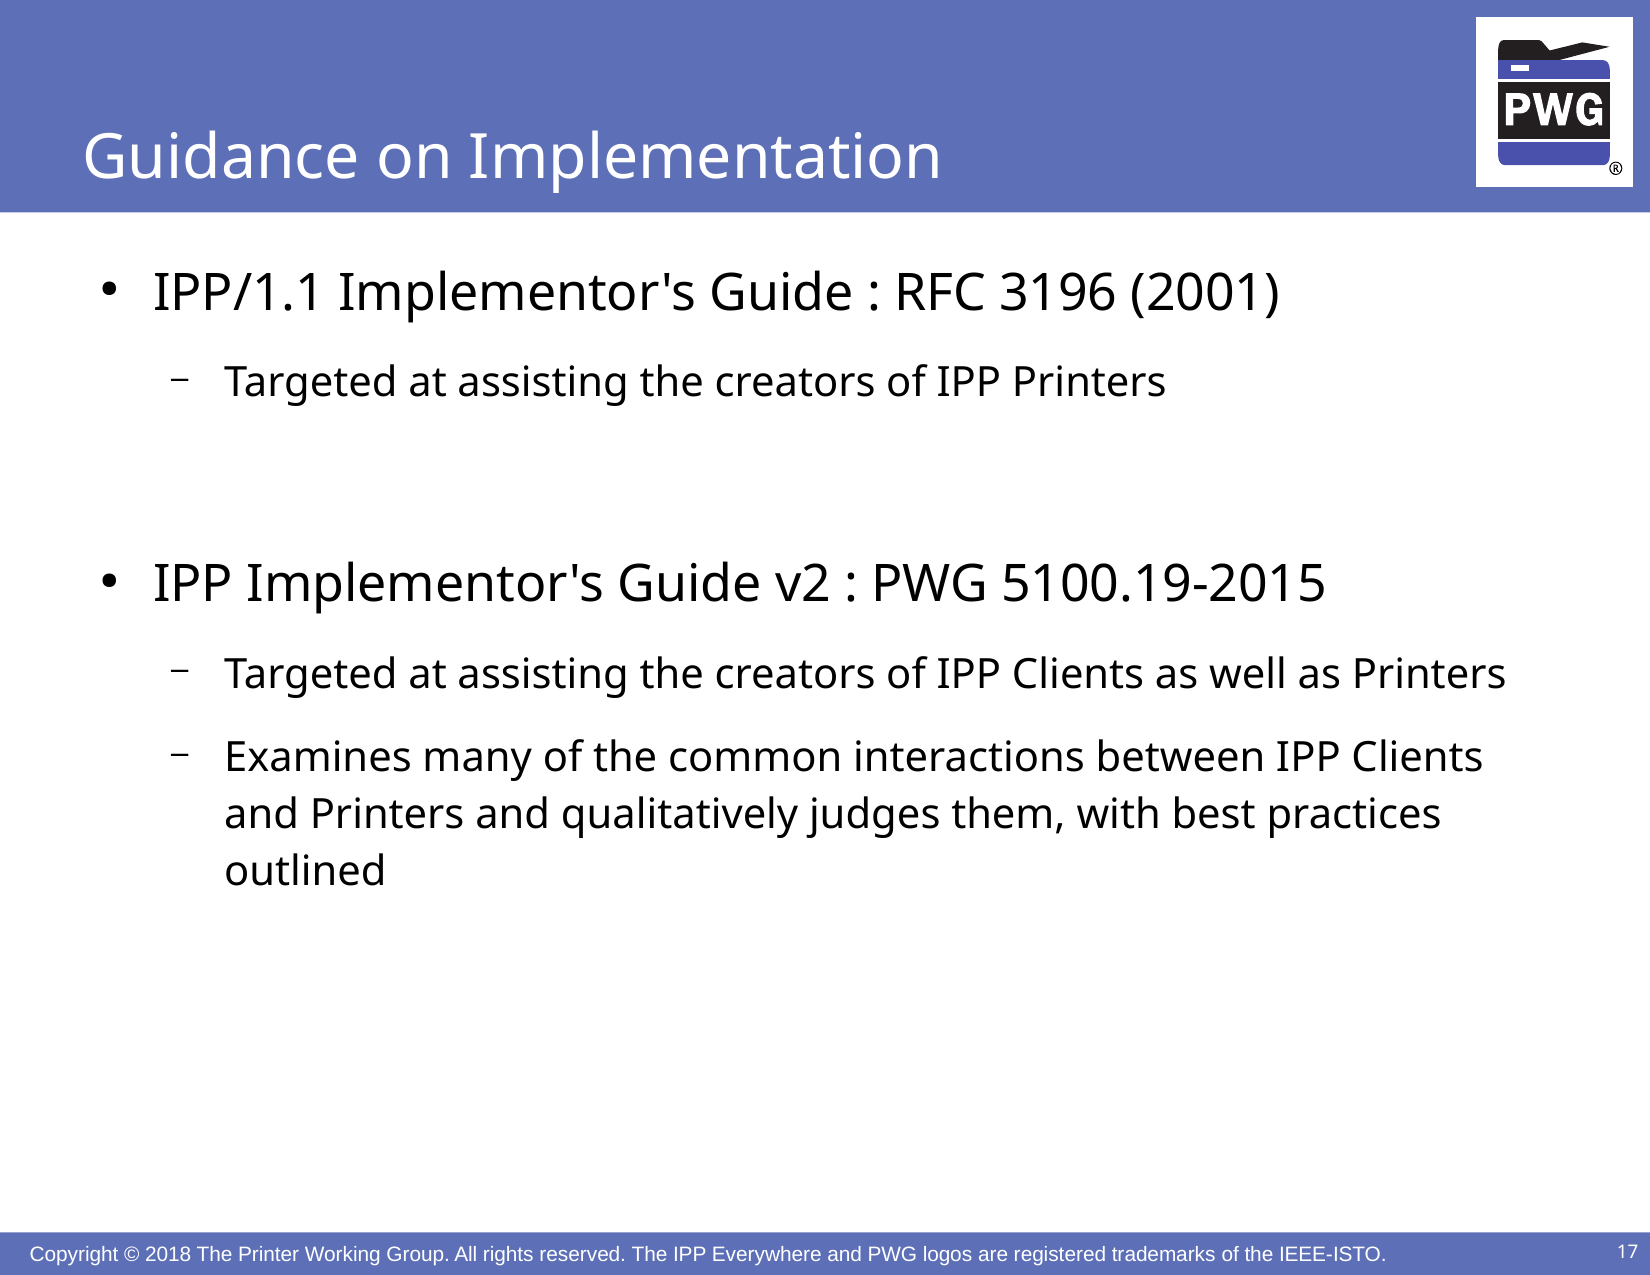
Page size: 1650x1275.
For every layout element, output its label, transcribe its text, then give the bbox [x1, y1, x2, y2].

list IPP/1.1 Implementor's Guide : RFC 3196 (2001) Targeted at assisting the creators of IPP Printers IPP Implementor's Guide v2 : PWG 5100.19-2015 Targeted at assisting the creators of IPP Clients as well as Printers Examines many of the common interactions between IPP Clients and Printers and qualitatively judges them, with best practices outlined [82, 254, 1568, 1233]
title Guidance on Implementation [82, 8, 1449, 198]
